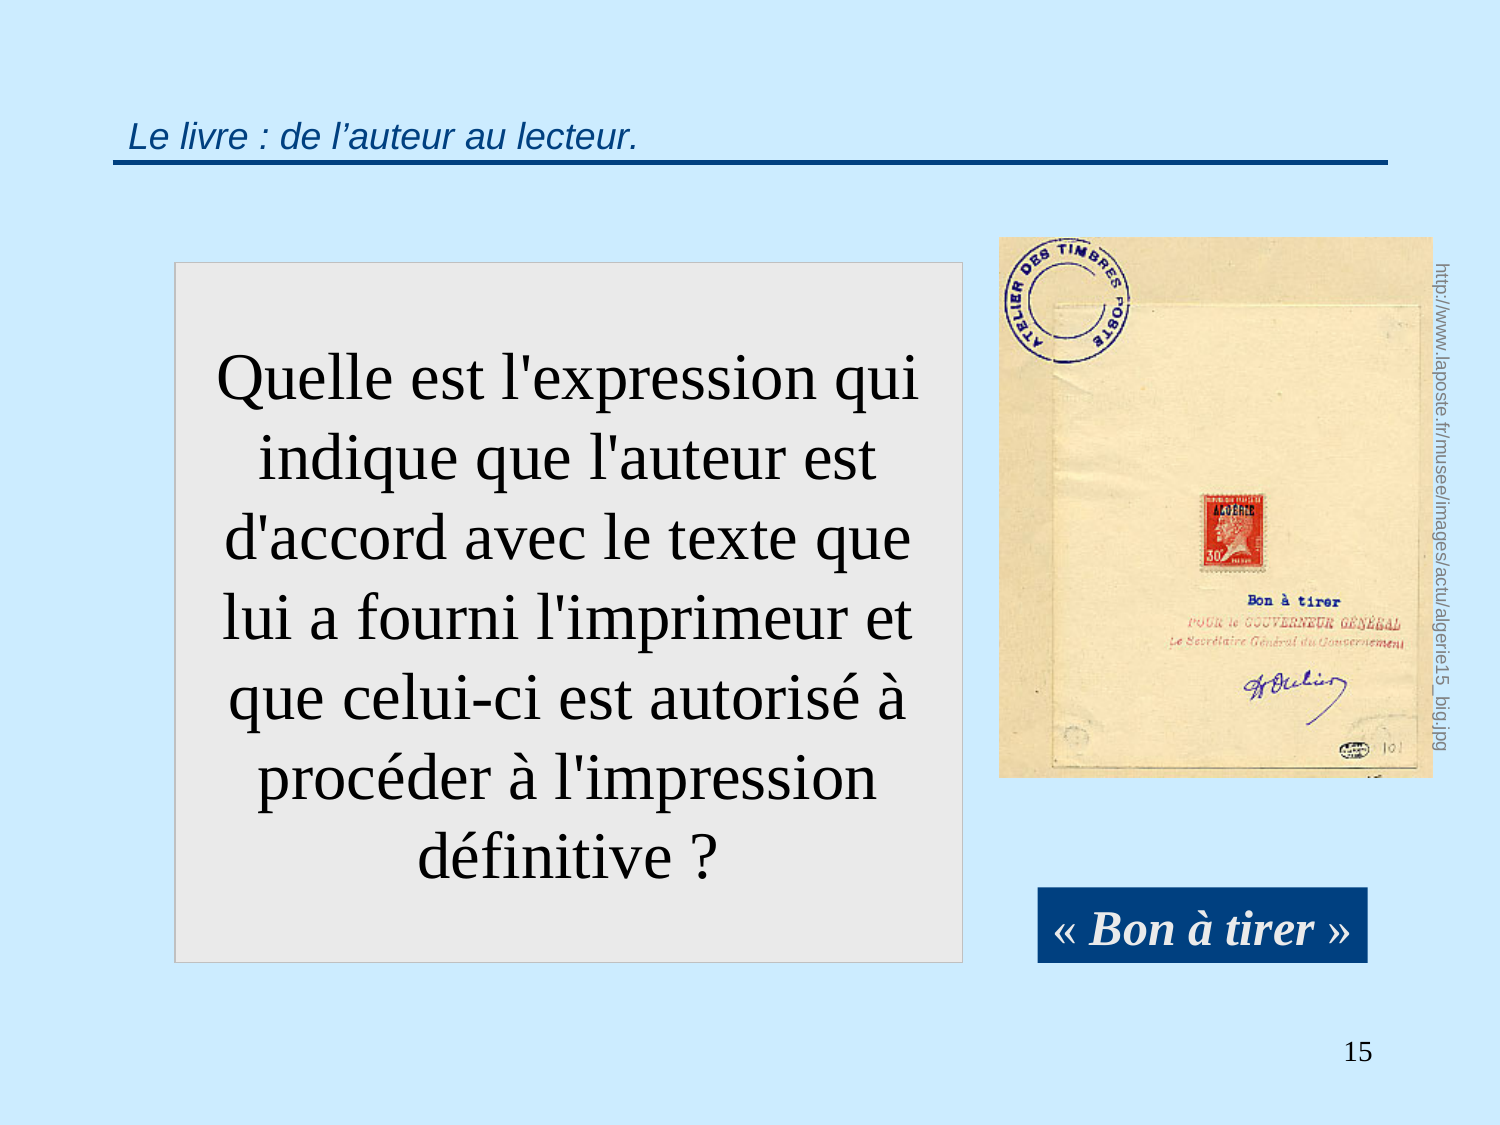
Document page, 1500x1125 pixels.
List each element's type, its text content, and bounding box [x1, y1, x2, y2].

text_box « Bon à tirer » [1037, 887, 1368, 963]
text_box http://www.laposte.fr/musee/images/actu/algerie15_big.jpg [1424, 248, 1463, 768]
text_box Le livre : de l’auteur au lecteur. [113, 104, 655, 160]
title Quelle est l'expression qui indique que l'auteur est d'accord avec le texte que lui a fourni l'imprimeur et que celui-ci est autorisé à procéder à l'impression définitive ? [174, 262, 963, 963]
picture [999, 237, 1433, 778]
